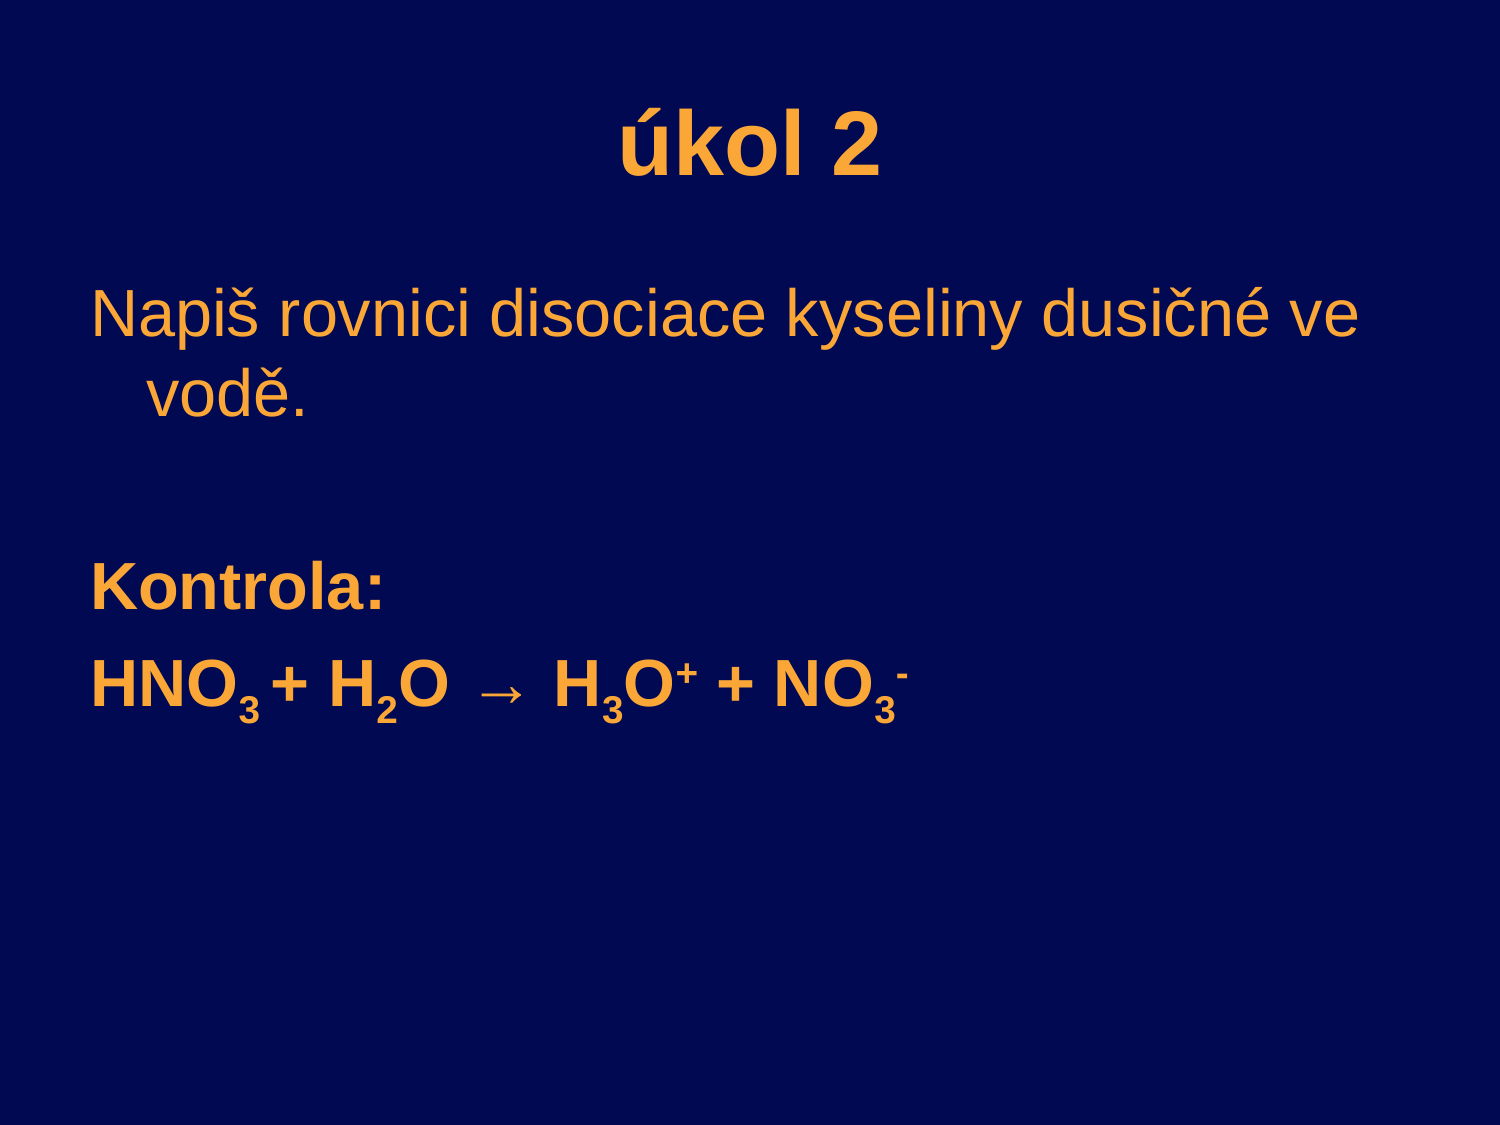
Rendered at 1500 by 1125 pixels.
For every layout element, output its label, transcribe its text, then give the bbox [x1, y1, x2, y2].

list Napiš rovnici disociace kyseliny dusičné ve vodě. Kontrola: HNO3 + H2O → H3O+ + NO3- [75, 262, 1426, 1006]
title úkol 2 [75, 45, 1426, 233]
